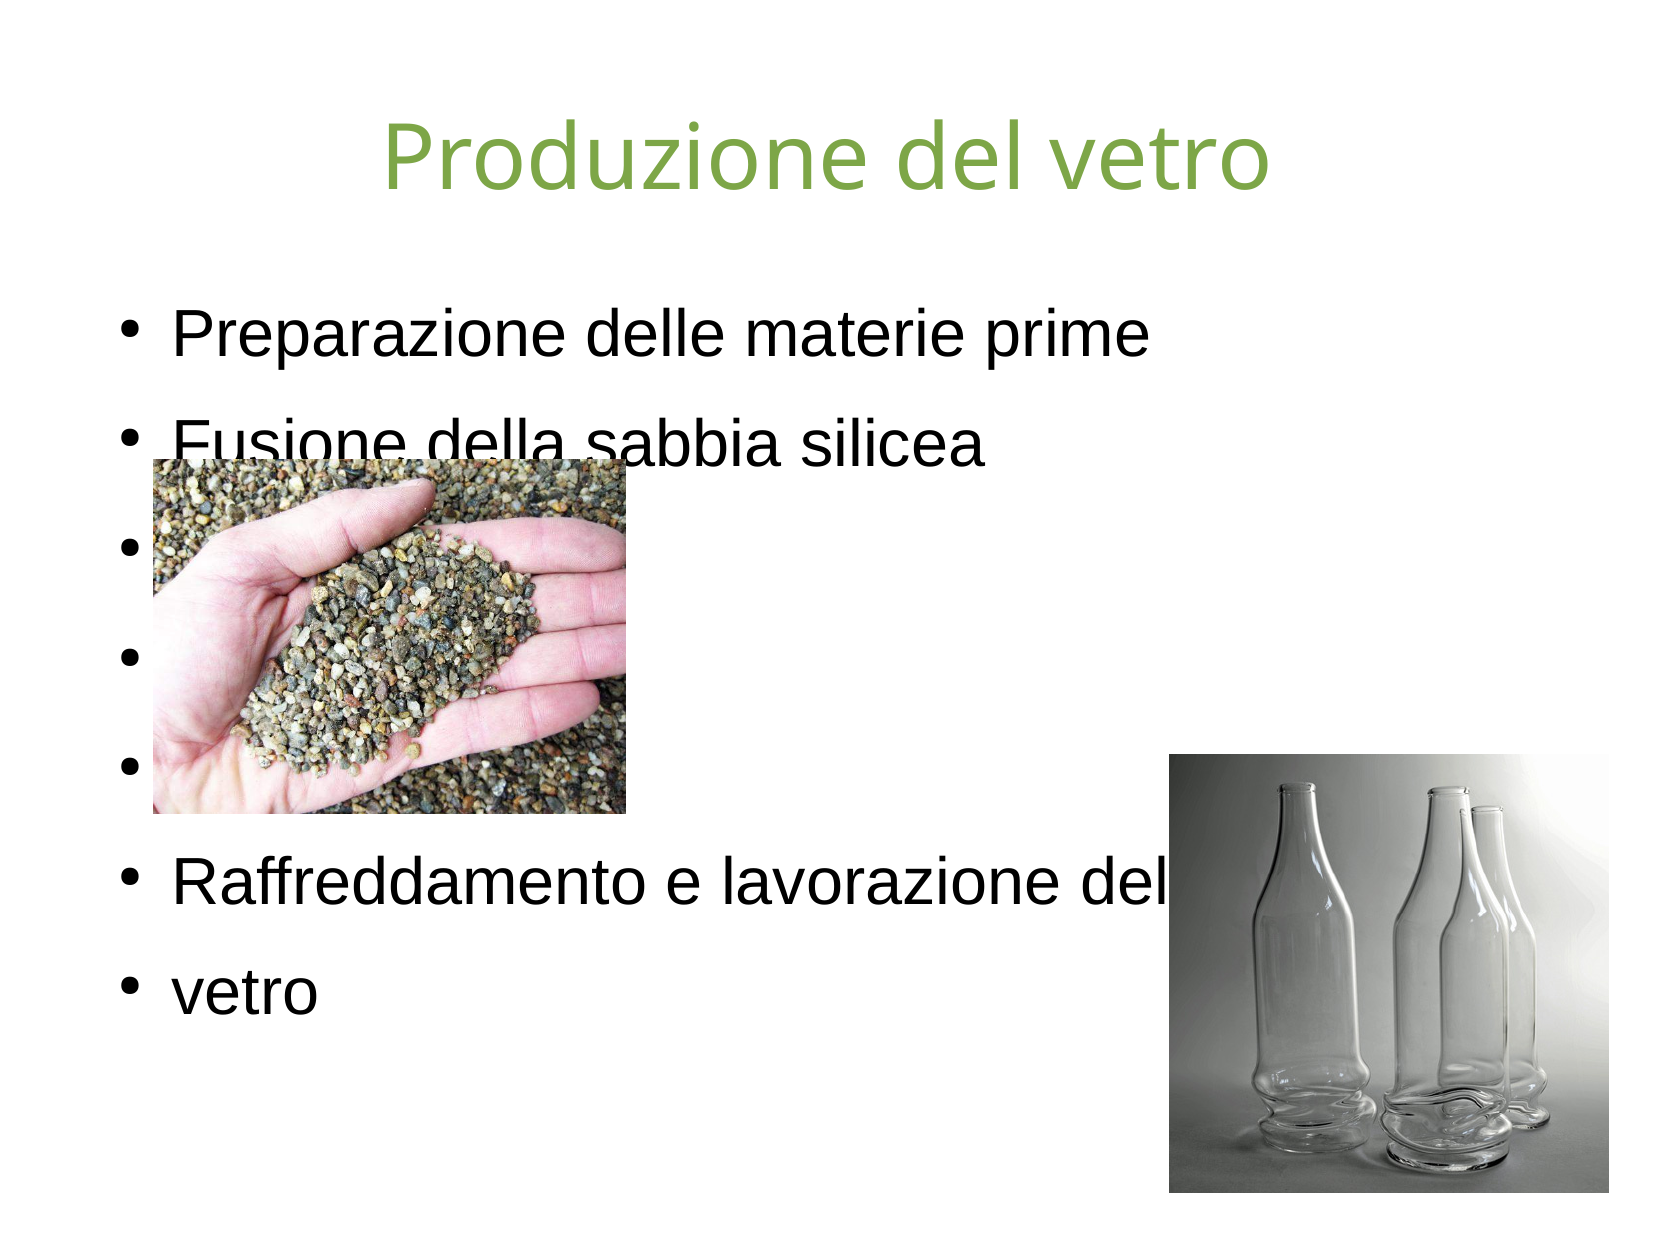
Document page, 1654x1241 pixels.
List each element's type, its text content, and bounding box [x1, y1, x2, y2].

list Preparazione delle materie prime Fusione della sabbia silicea Raffreddamento e lavorazione del vetro [82, 290, 1571, 1109]
picture [153, 460, 626, 814]
picture [1169, 754, 1609, 1193]
title Produzione del vetro [82, 49, 1571, 257]
